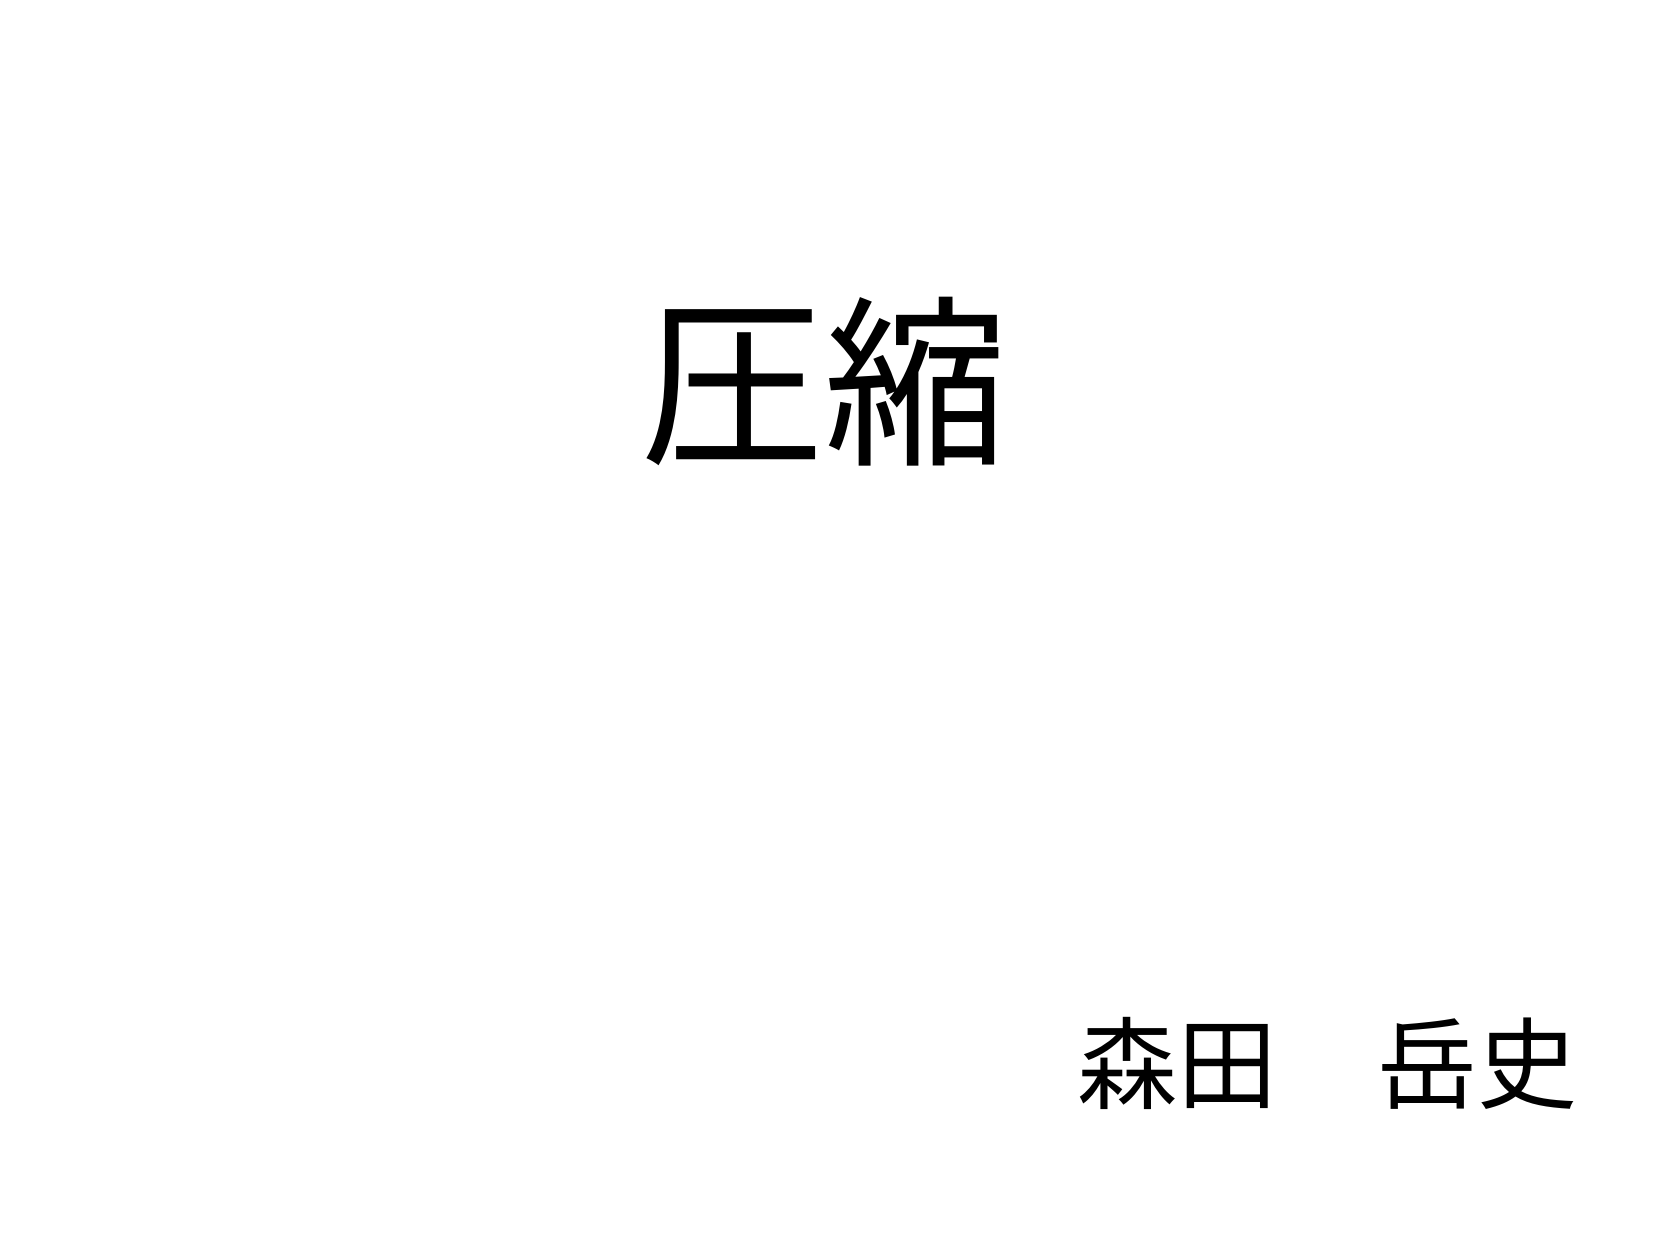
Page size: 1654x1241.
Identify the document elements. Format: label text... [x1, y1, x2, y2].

text_box 圧縮 [442, 232, 1211, 532]
text_box 森田 岳史 [1062, 977, 1593, 1093]
